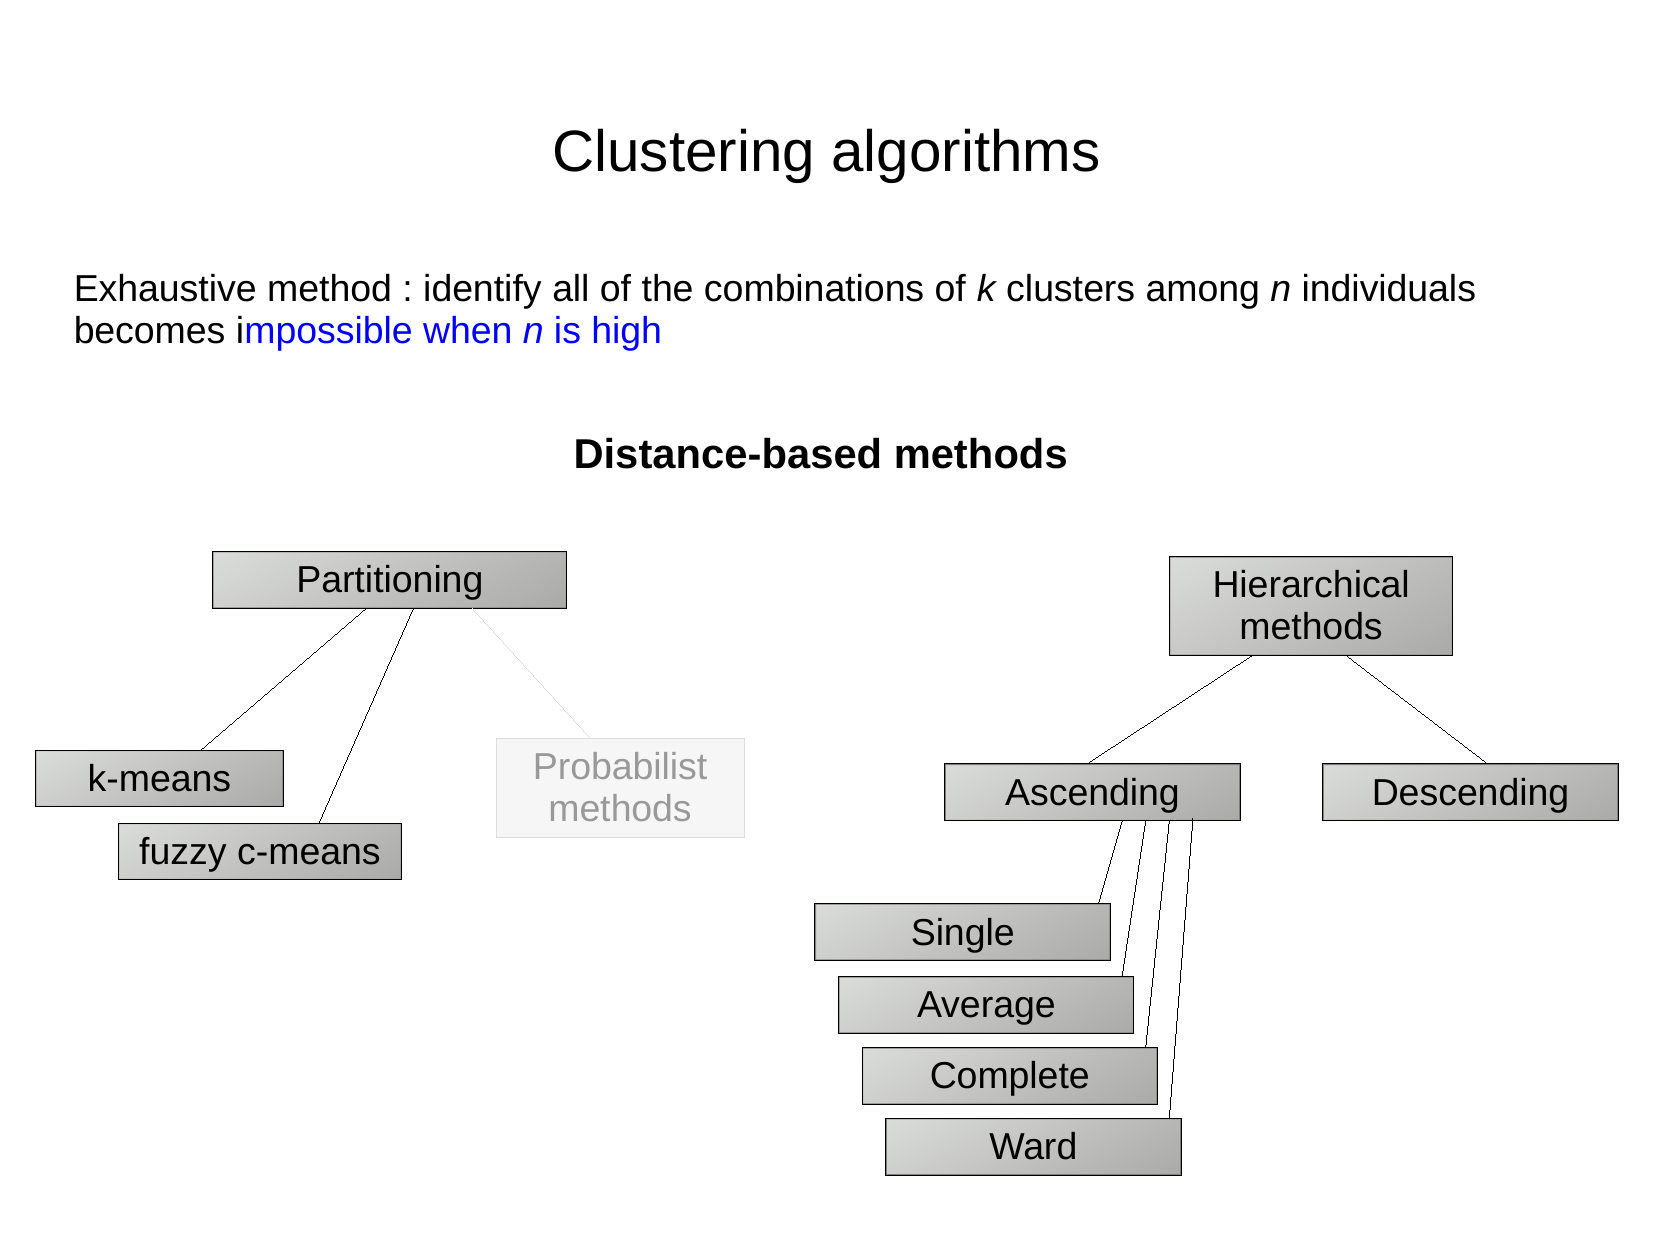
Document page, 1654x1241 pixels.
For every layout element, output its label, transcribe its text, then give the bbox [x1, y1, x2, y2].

text_box Exhaustive method : identify all of the combinations of k clusters among n individuals becomes impossible when n is high [59, 259, 1607, 359]
text_box Average [838, 976, 1134, 1034]
text_box k-means [35, 750, 284, 807]
text_box Complete [862, 1047, 1158, 1105]
title Clustering algorithms [0, 90, 1654, 213]
text_box Distance-based methods [448, 423, 1193, 487]
text_box fuzzy c-means [118, 823, 402, 880]
subtitle [82, 359, 1571, 1109]
text_box Probabilist methods [496, 738, 745, 838]
text_box Partitioning [212, 551, 567, 609]
text_box Ward [885, 1118, 1182, 1176]
text_box Ascending [944, 763, 1241, 821]
text_box Descending [1322, 763, 1619, 821]
text_box Hierarchical methods [1169, 556, 1453, 656]
text_box Single [814, 903, 1111, 961]
